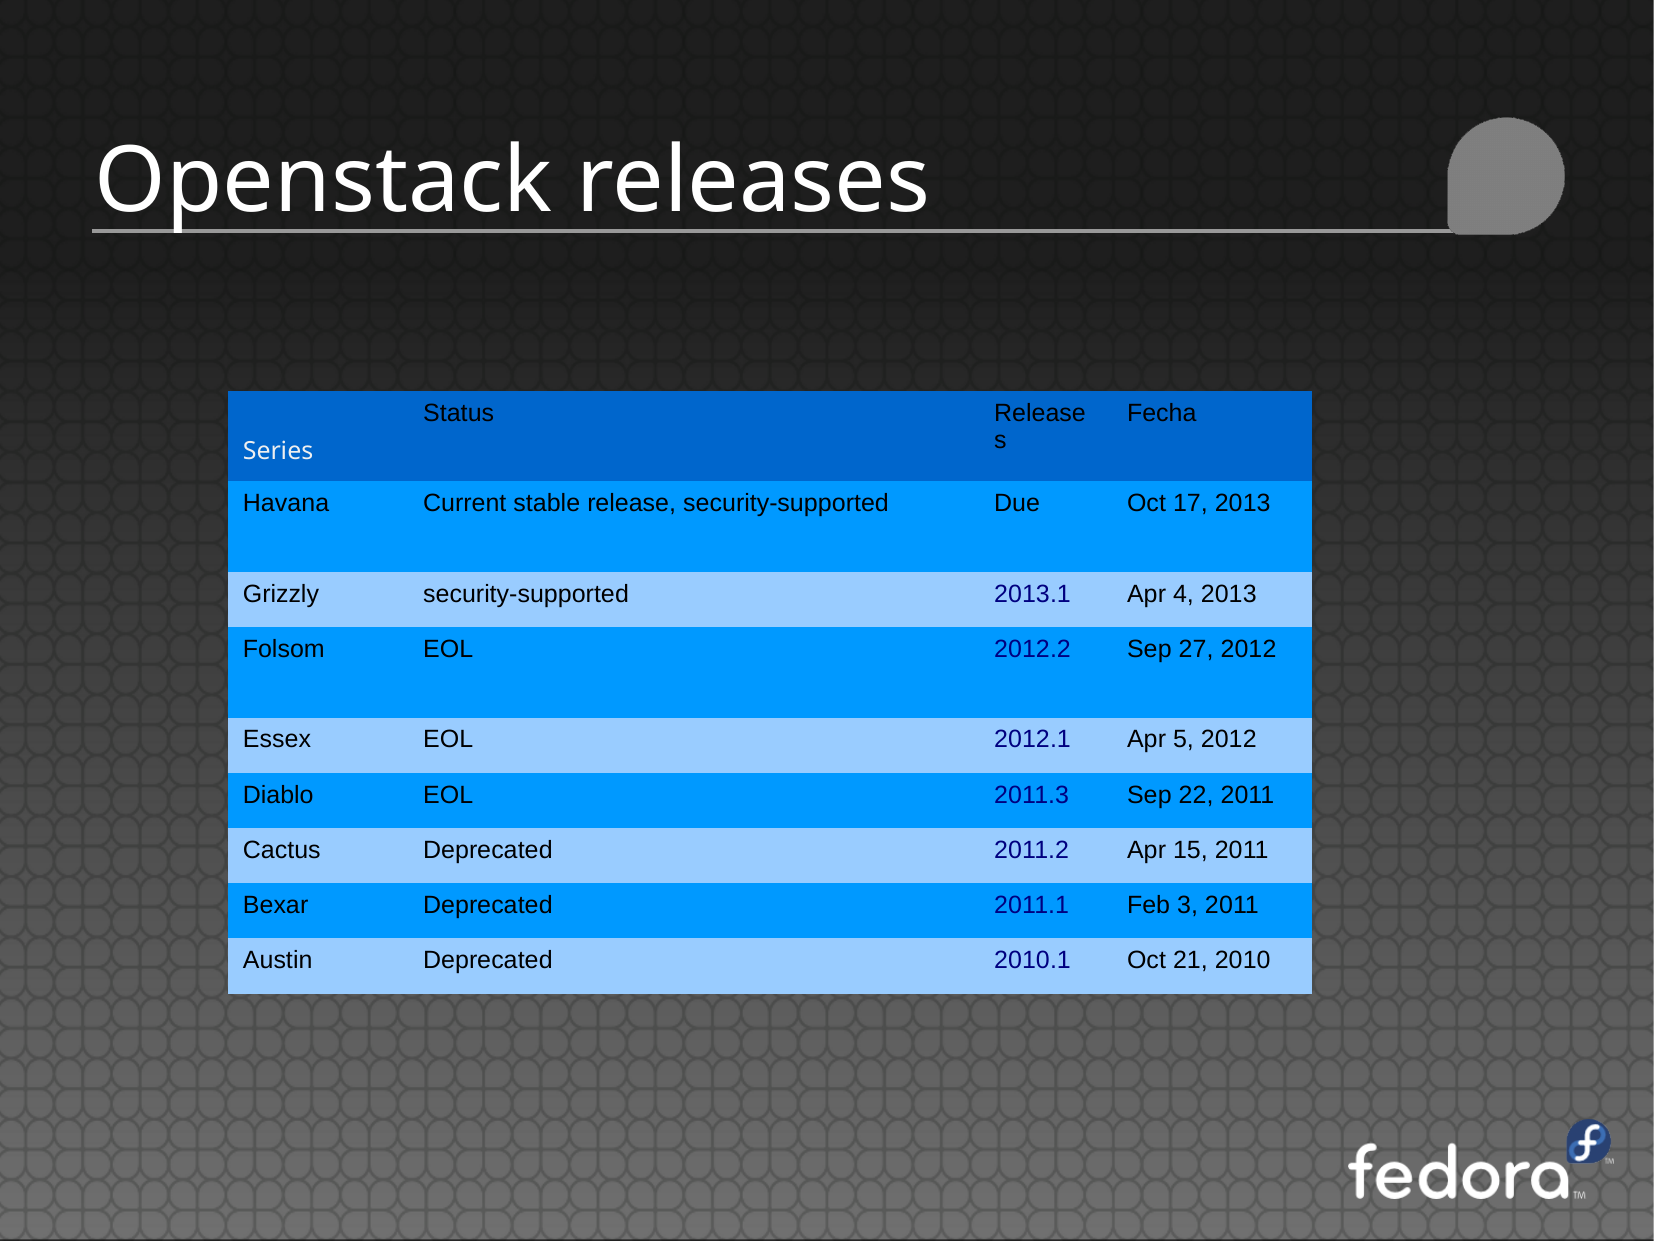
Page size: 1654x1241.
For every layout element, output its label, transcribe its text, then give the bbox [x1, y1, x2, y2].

title Openstack releases [94, 100, 1426, 251]
table_cell Oct 17, 2013 [1112, 481, 1312, 572]
table_cell 2011.2 [979, 828, 1112, 883]
table_header Status [408, 391, 979, 481]
table_cell Deprecated [408, 938, 979, 994]
table_cell Austin [228, 938, 408, 994]
table_cell Current stable release, security-supported [408, 481, 979, 572]
table_cell 2011.3 [979, 773, 1112, 828]
table_cell 2012.2 [979, 627, 1112, 718]
table_cell security-supported [408, 572, 979, 627]
table_header Releases [979, 391, 1112, 481]
table_cell Deprecated [408, 828, 979, 883]
table_cell Grizzly [228, 572, 408, 627]
picture [0, 0, 1654, 1241]
table_cell EOL [408, 773, 979, 828]
table_cell 2011.1 [979, 883, 1112, 938]
table_cell 2010.1 [979, 938, 1112, 994]
table_cell Deprecated [408, 883, 979, 938]
table_cell EOL [408, 627, 979, 718]
table_cell EOL [408, 718, 979, 773]
table_cell Cactus [228, 828, 408, 883]
table_cell Oct 21, 2010 [1112, 938, 1312, 994]
table_cell 2013.1 [979, 572, 1112, 627]
table_cell Sep 22, 2011 [1112, 773, 1312, 828]
table_cell Feb 3, 2011 [1112, 883, 1312, 938]
table_cell Essex [228, 718, 408, 773]
table_header Series [228, 391, 408, 481]
table_cell Due [979, 481, 1112, 572]
table_cell Apr 5, 2012 [1112, 718, 1312, 773]
table_cell Bexar [228, 883, 408, 938]
table_cell Havana [228, 481, 408, 572]
table_cell 2012.1 [979, 718, 1112, 773]
table_cell Apr 4, 2013 [1112, 572, 1312, 627]
table_cell Sep 27, 2012 [1112, 627, 1312, 718]
table_cell Apr 15, 2011 [1112, 828, 1312, 883]
table_cell Diablo [228, 773, 408, 828]
table_header Fecha [1112, 391, 1312, 481]
table_cell Folsom [228, 627, 408, 718]
